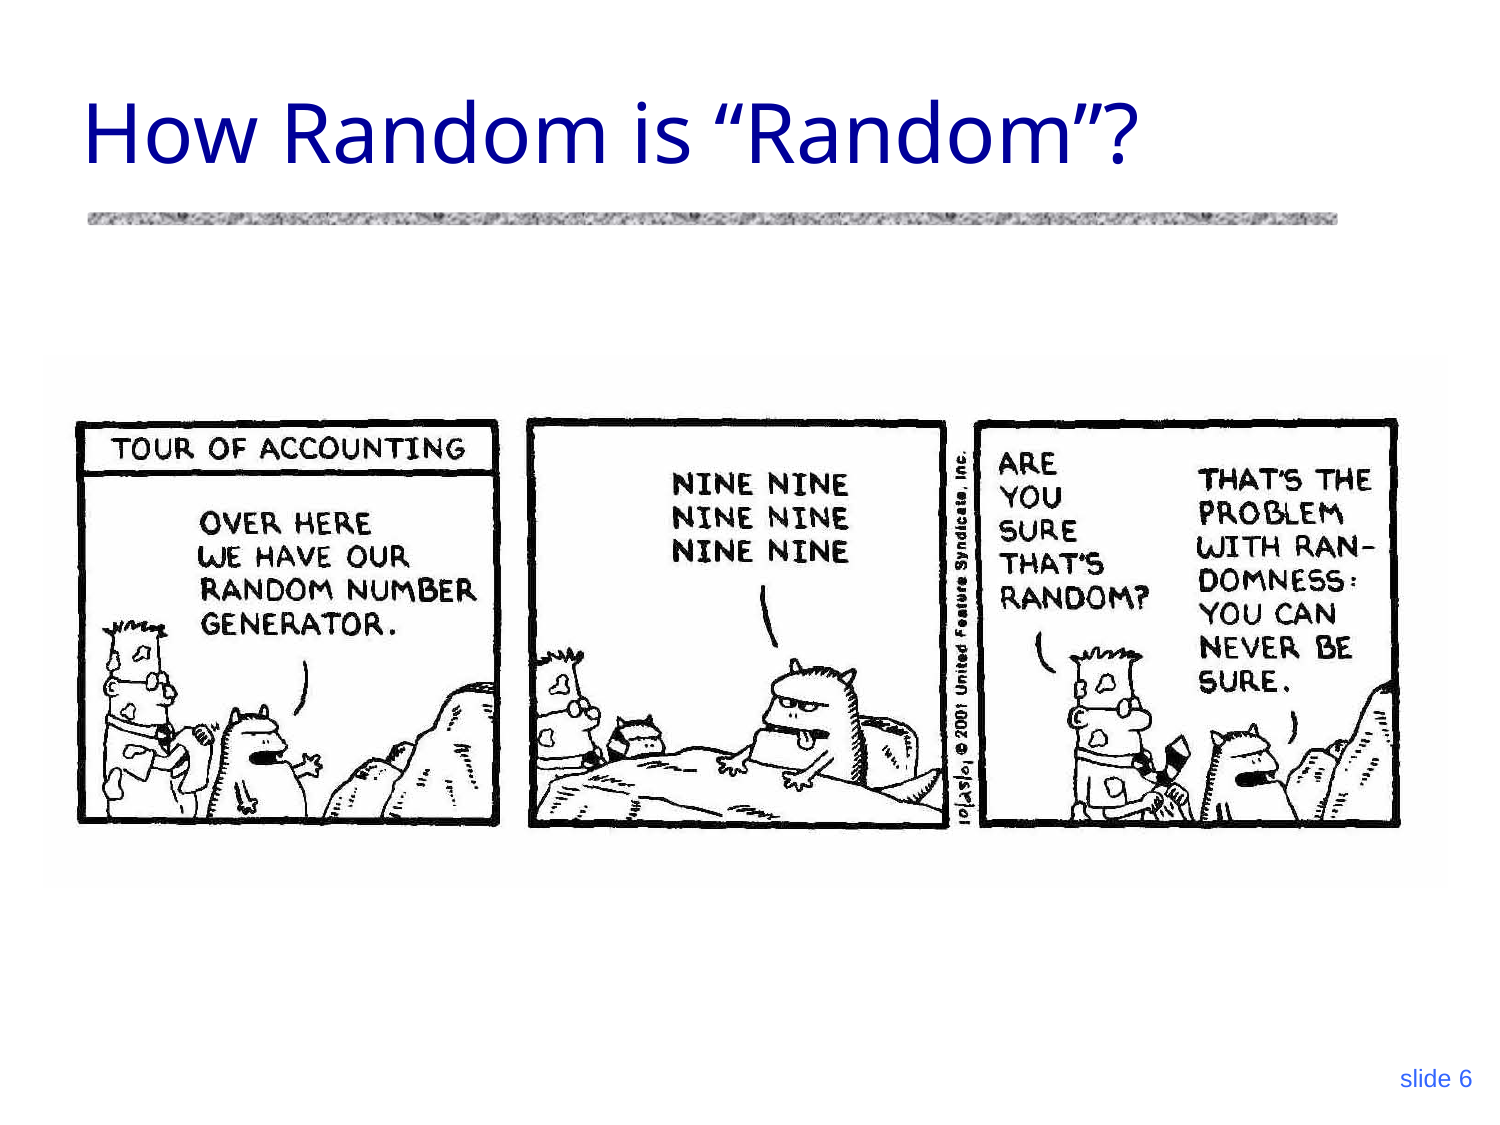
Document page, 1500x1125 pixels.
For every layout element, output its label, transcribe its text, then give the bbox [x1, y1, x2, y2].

picture [87, 212, 1338, 226]
text_box slide <number> [1174, 1025, 1488, 1101]
title How Random is “Random”? [66, 37, 1342, 188]
picture [37, 337, 1457, 888]
